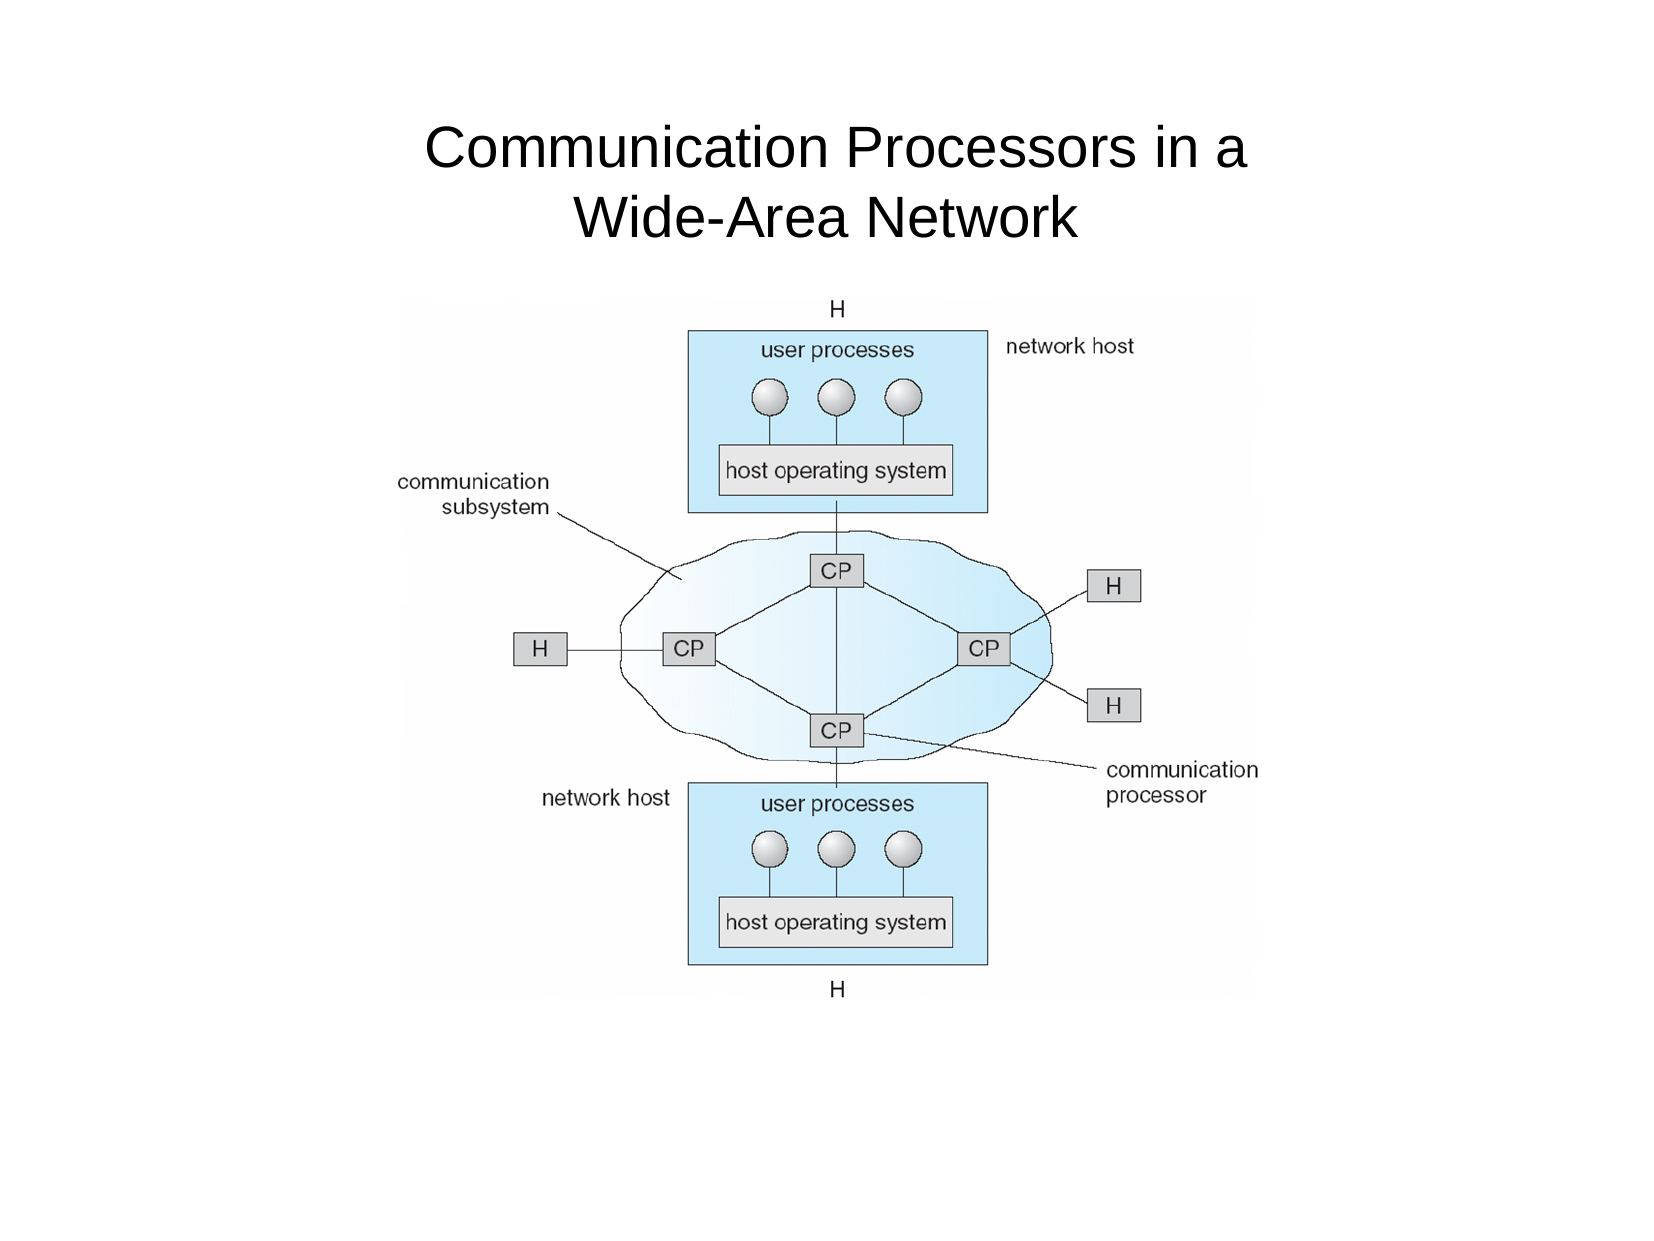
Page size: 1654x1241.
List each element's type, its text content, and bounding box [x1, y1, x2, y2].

picture [389, 290, 1264, 1010]
title Communication Processors in a Wide-Area Network [82, 49, 1571, 257]
